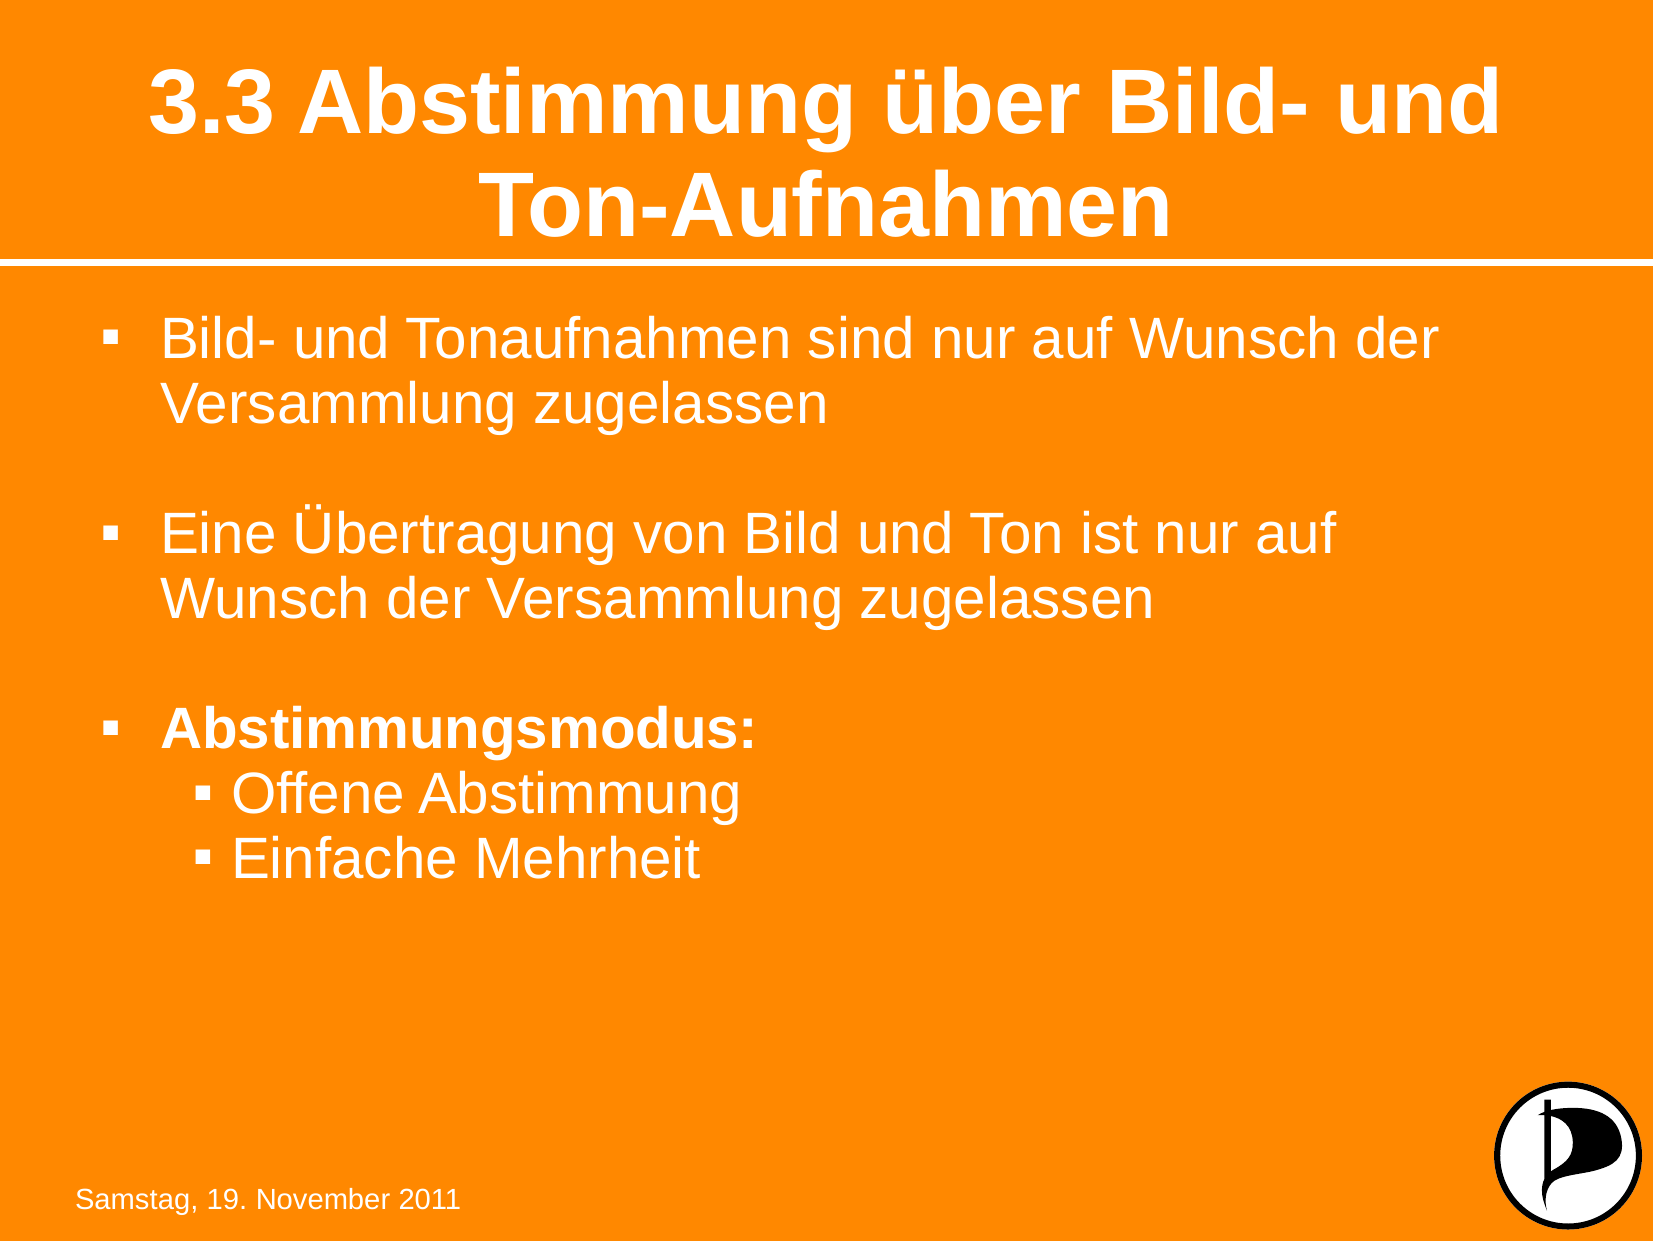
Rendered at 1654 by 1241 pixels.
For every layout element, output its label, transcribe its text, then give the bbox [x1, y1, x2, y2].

subtitle Bild- und Tonaufnahmen sind nur auf Wunsch der Versammlung zugelassen Eine Übertragung von Bild und Ton ist nur auf Wunsch der Versammlung zugelassen Abstimmungsmodus: Offene Abstimmung Einfache Mehrheit [75, 306, 1563, 976]
title 3.3 Abstimmung über Bild- und Ton-Aufnahmen [82, 49, 1571, 257]
